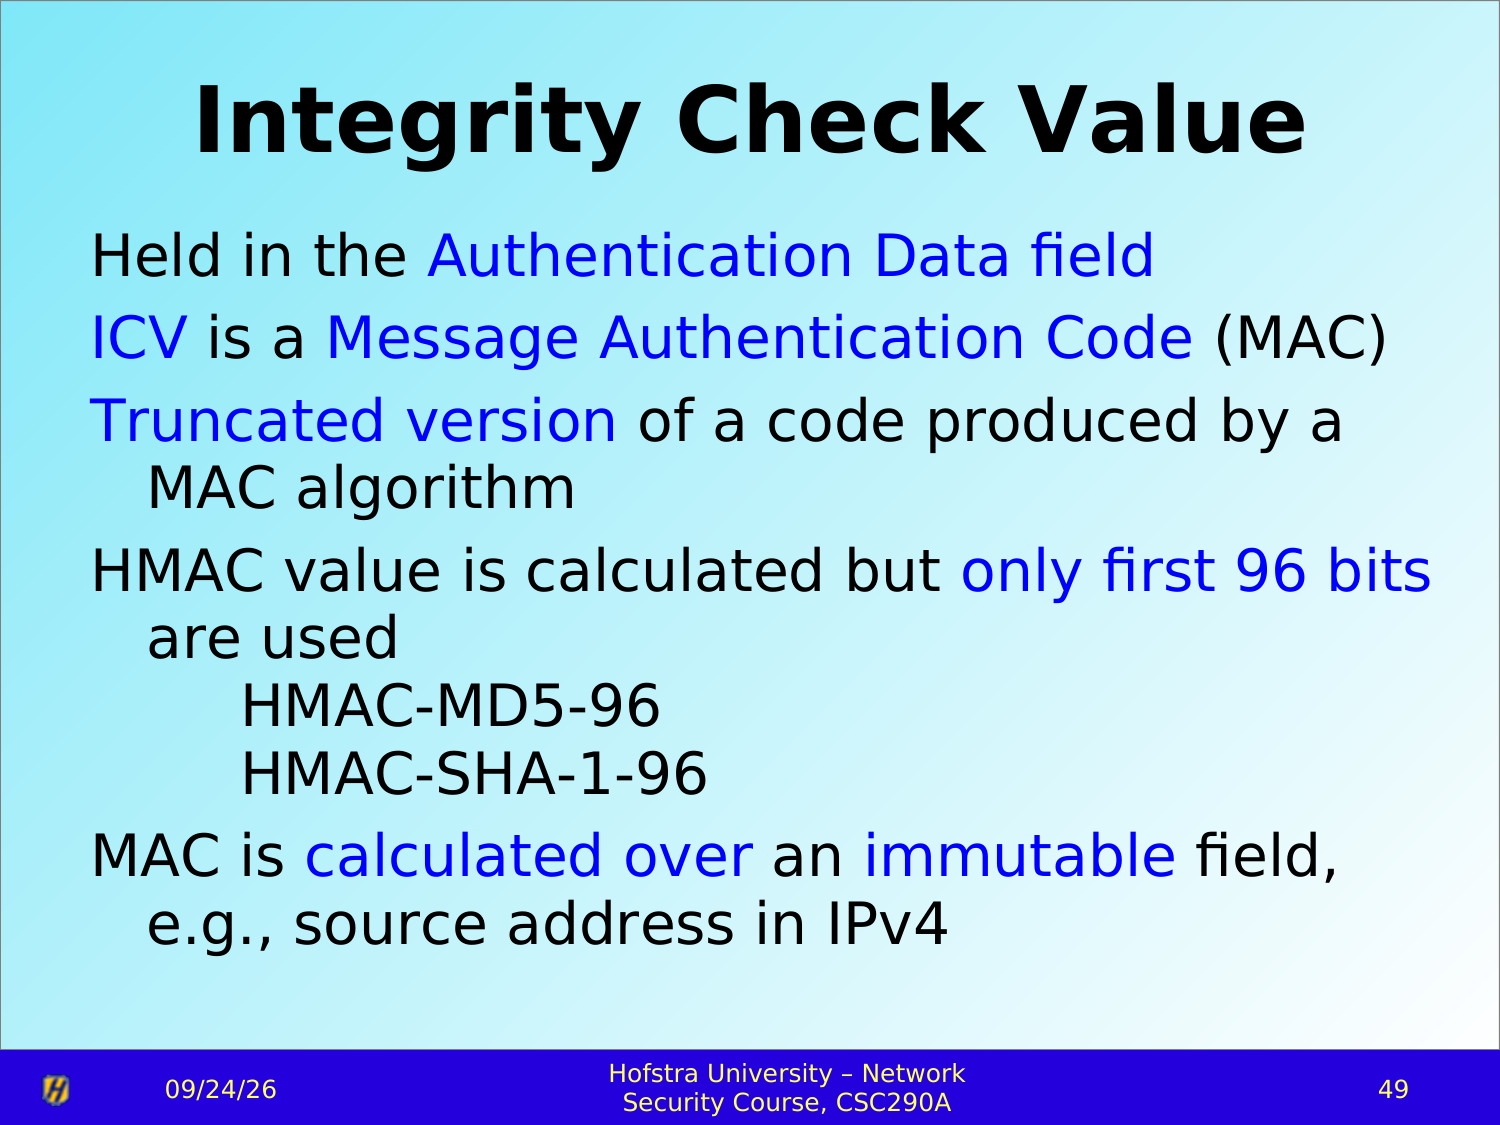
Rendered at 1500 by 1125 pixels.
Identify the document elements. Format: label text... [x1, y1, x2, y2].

title Integrity Check Value [112, 56, 1391, 182]
picture [37, 1072, 76, 1110]
list Held in the Authentication Data field ICV is a Message Authentication Code (MAC) Truncated version of a code produced by a MAC algorithm HMAC value is calculated but only first 96 bits are used HMAC-MD5-96 HMAC-SHA-1-96 MAC is calculated over an immutable field, e.g., source address in IPv4 [75, 215, 1458, 1034]
